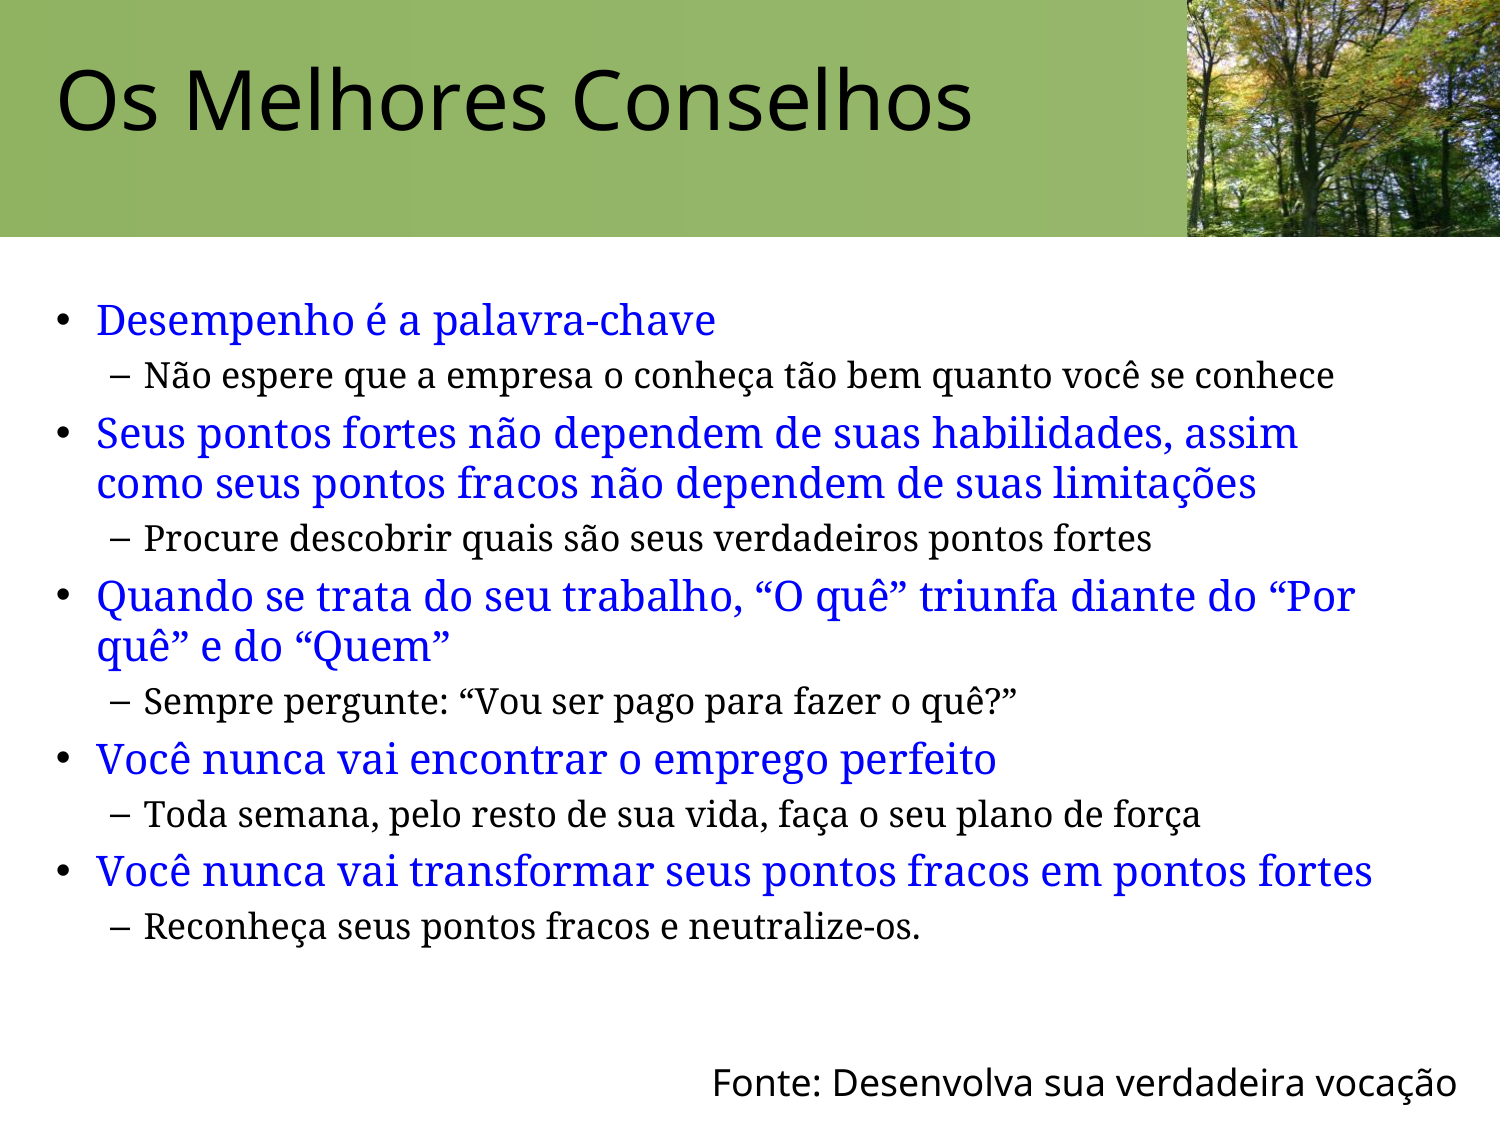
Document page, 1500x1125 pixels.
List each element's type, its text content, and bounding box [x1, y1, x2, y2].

picture [1187, 0, 1500, 237]
title Os Melhores Conselhos [41, 21, 1164, 173]
text_box Fonte: Desenvolva sua verdadeira vocação [696, 1051, 1435, 1112]
list Desempenho é a palavra-chave Não espere que a empresa o conheça tão bem quanto você se conhece Seus pontos fortes não dependem de suas habilidades, assim como seus pontos fracos não dependem de suas limitações Procure descobrir quais são seus verdadeiros pontos fortes Quando se trata do seu trabalho, “O quê” triunfa diante do “Por quê” e do “Quem” Sempre pergunte: “Vou ser pago para fazer o quê?” Você nunca vai encontrar o emprego perfeito Toda semana, pelo resto de sua vida, faça o seu plano de força Você nunca vai transformar seus pontos fracos em pontos fortes Reconheça seus pontos fracos e neutralize-os. [41, 286, 1392, 1029]
